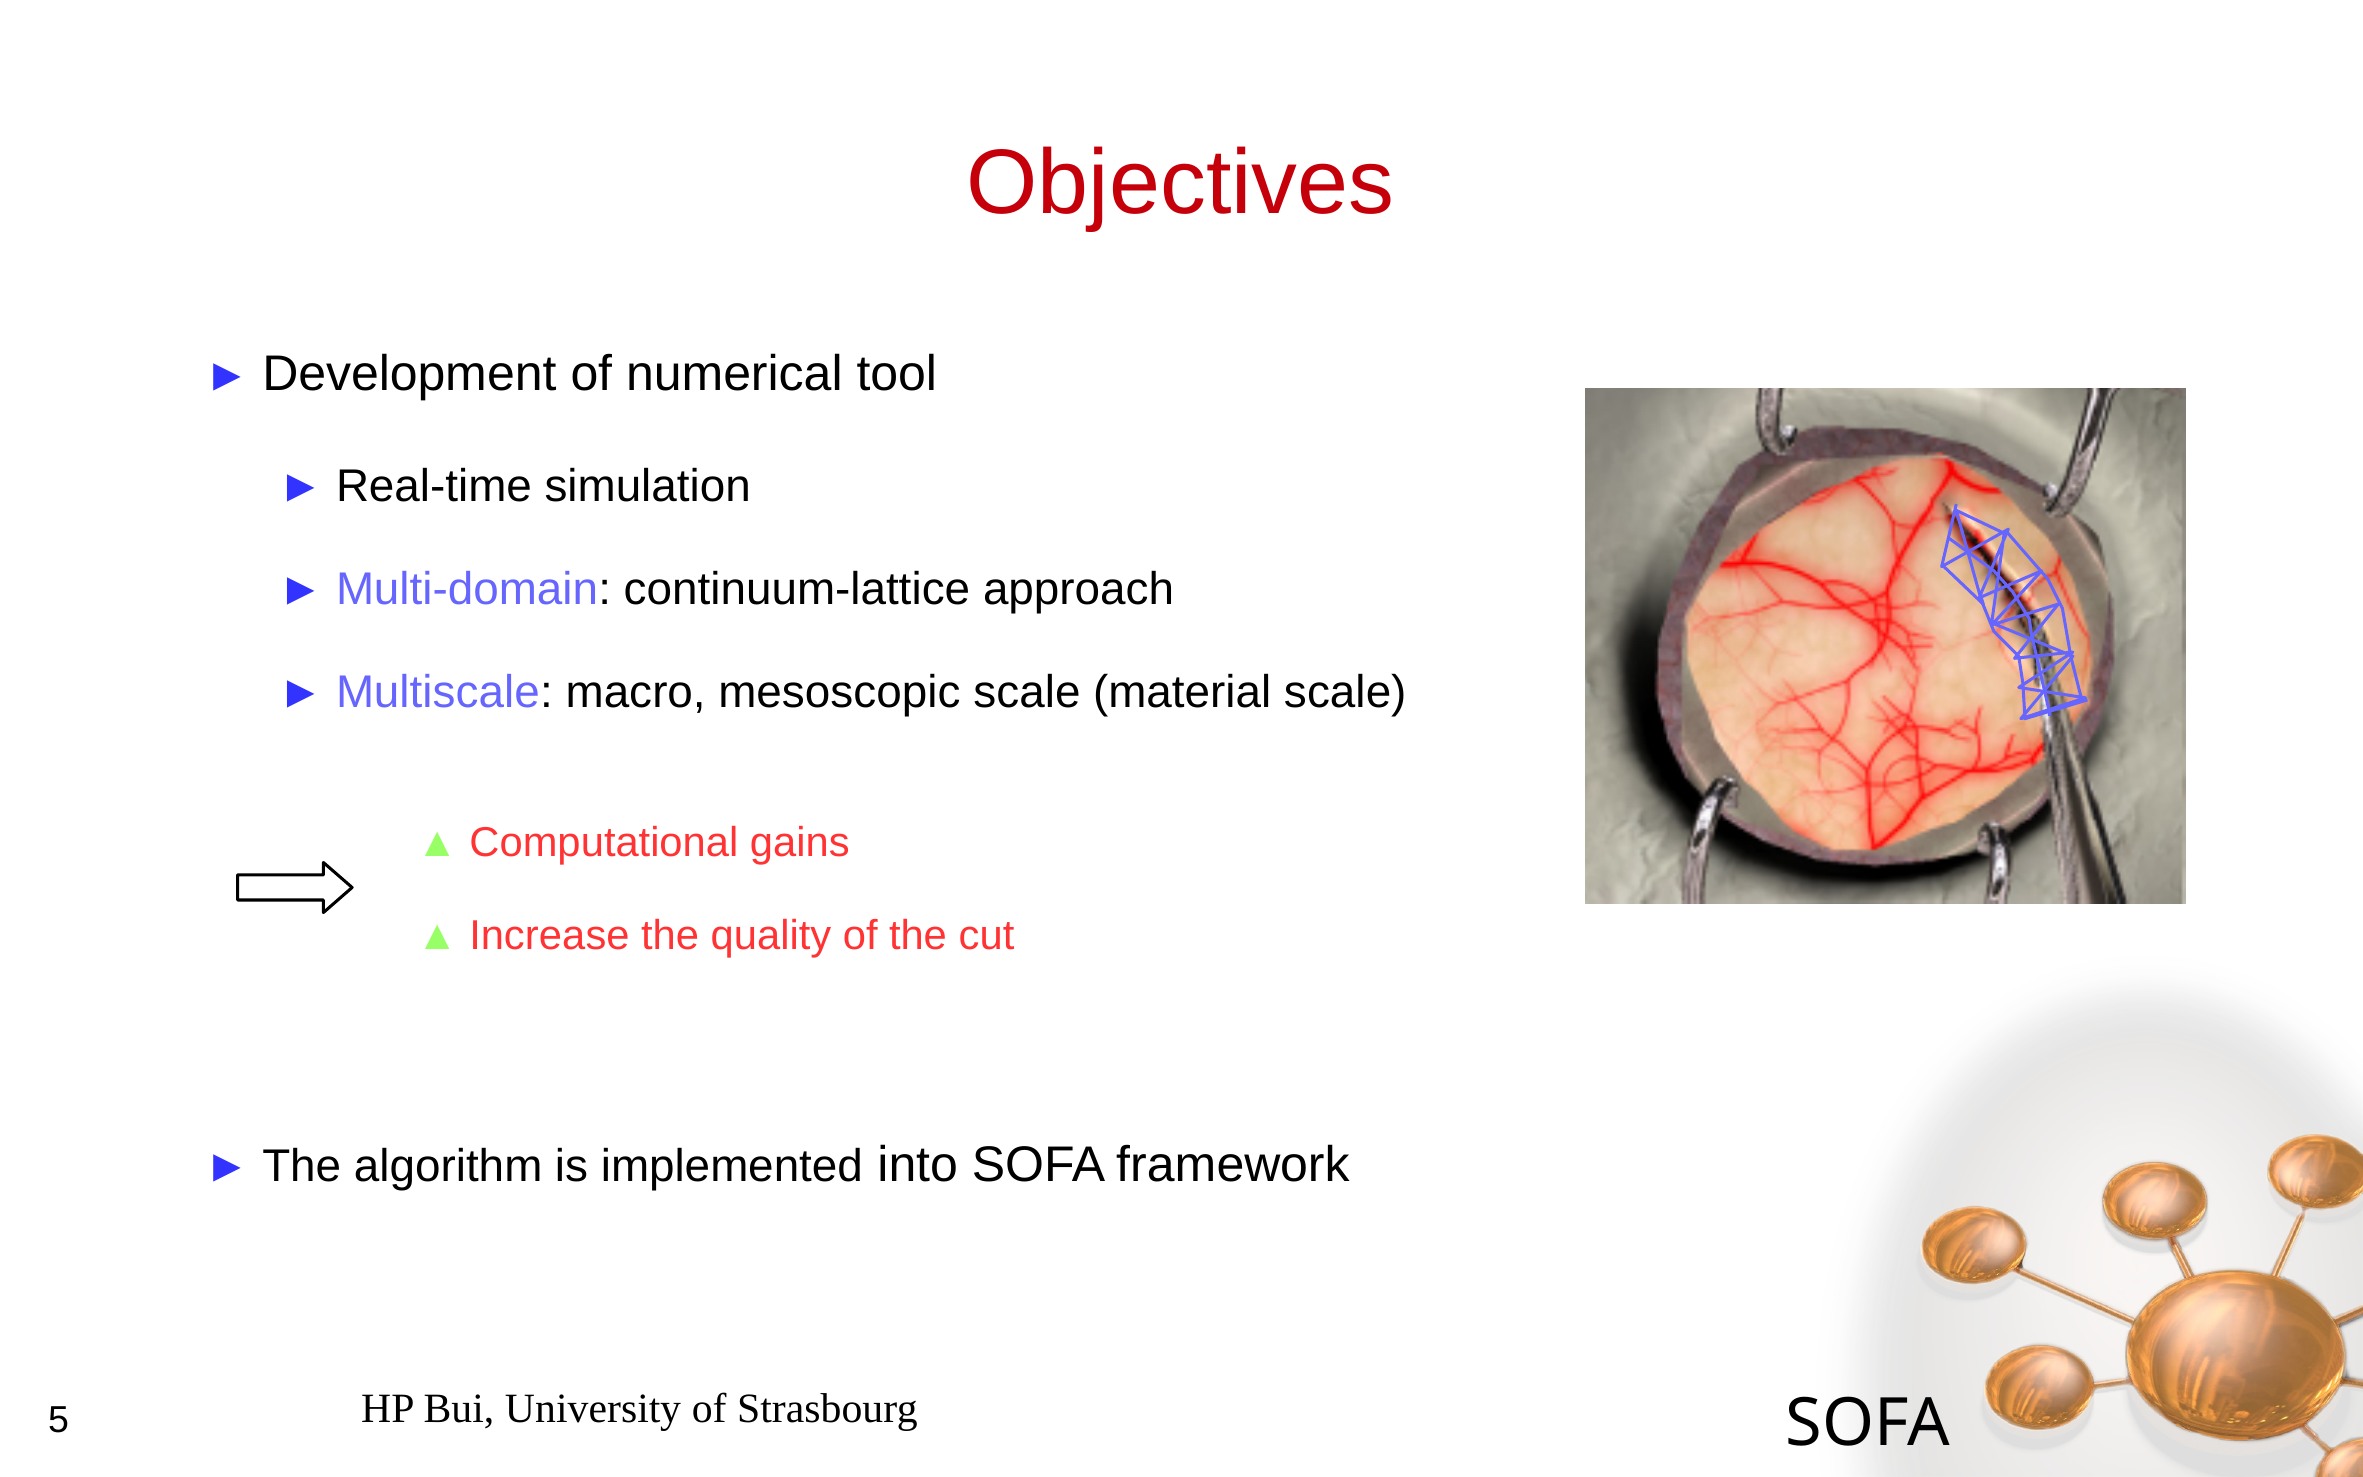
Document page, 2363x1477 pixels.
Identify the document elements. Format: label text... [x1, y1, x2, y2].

text_box ▲ Computational gains ▲ Increase the quality of the cut [401, 811, 1273, 968]
text_box ► The algorithm is implemented into SOFA framework [189, 1128, 1567, 1281]
picture [1585, 388, 2186, 904]
text_box ► Development of numerical tool ► Real-time simulation ► Multi-domain: continuum-lattice approach ► Multiscale: macro, mesoscopic scale (material scale) [189, 337, 1567, 923]
text_box [237, 862, 353, 913]
title Objectives [118, 130, 2245, 234]
